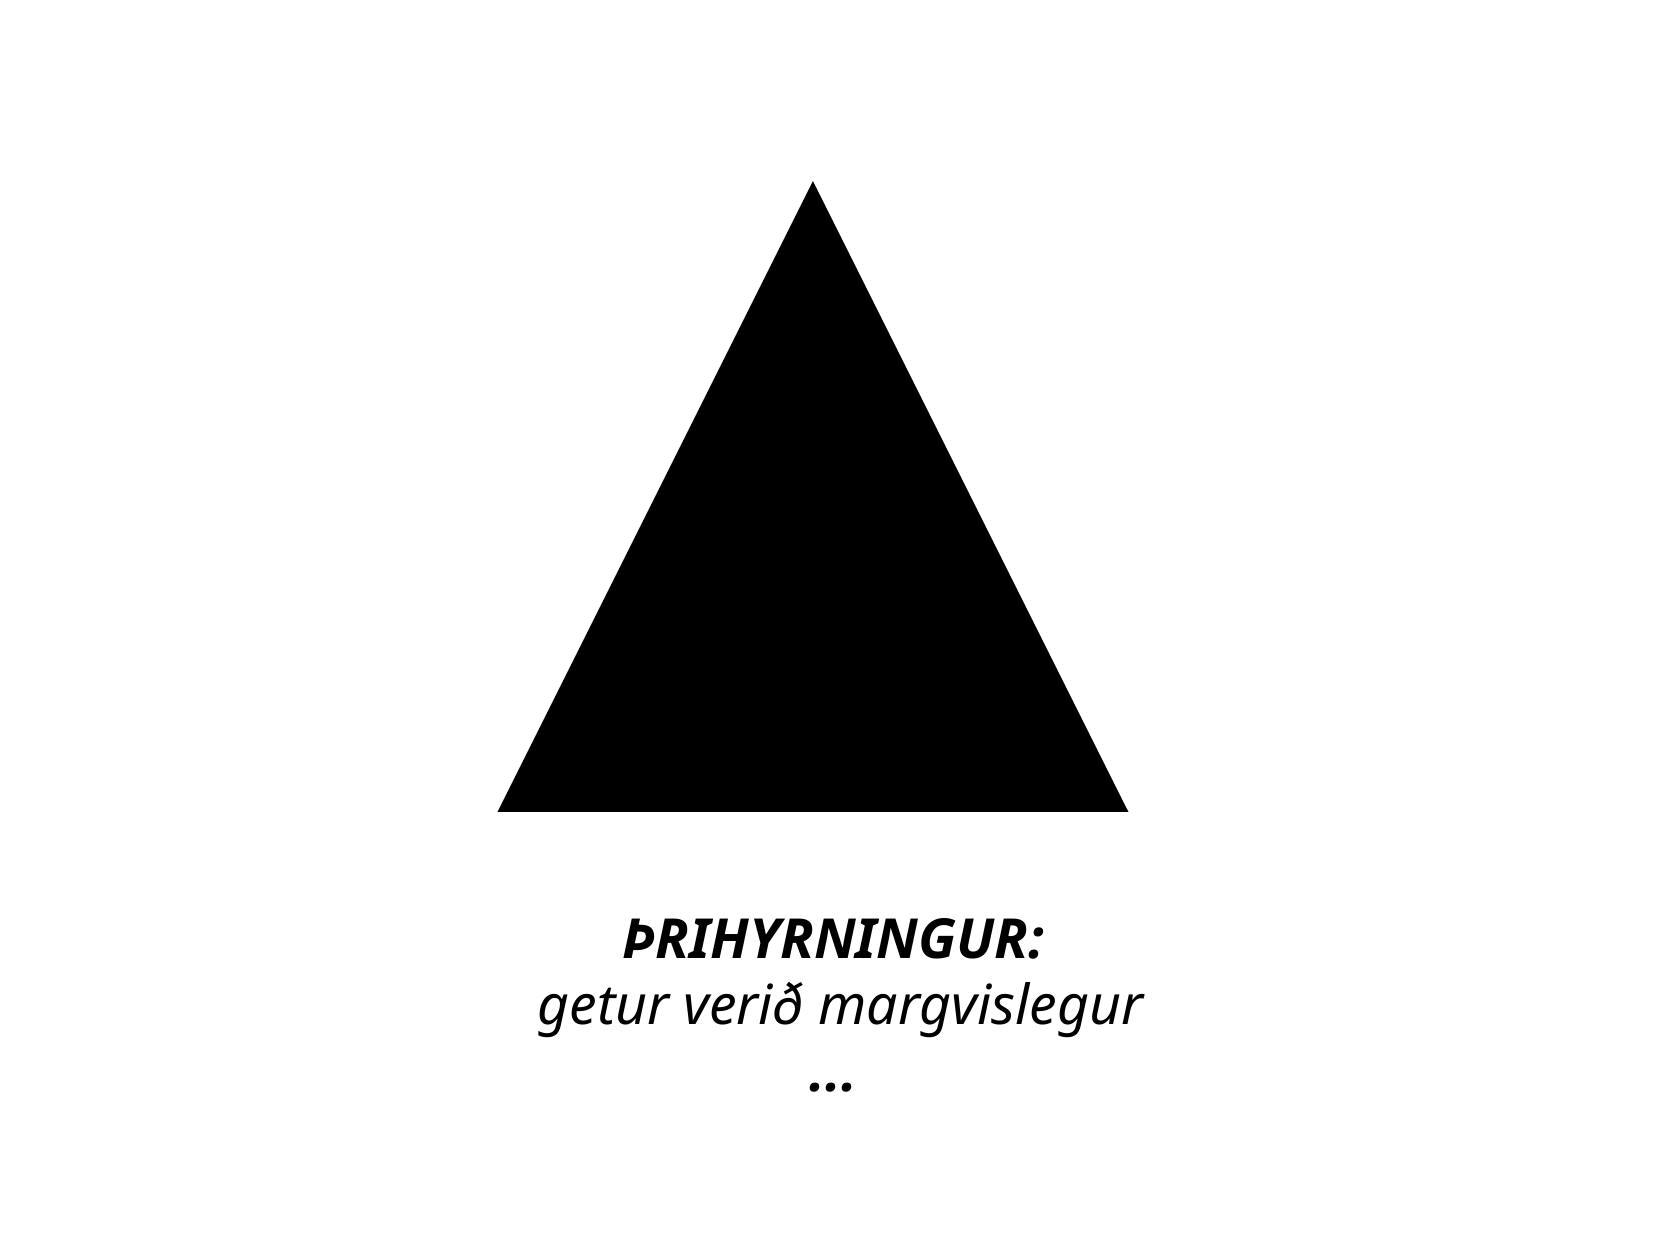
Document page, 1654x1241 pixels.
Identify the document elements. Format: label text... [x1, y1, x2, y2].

text_box [496, 179, 1130, 813]
text_box ÞRIHYRNINGUR: getur verið margvislegur ... [192, 895, 1489, 1110]
